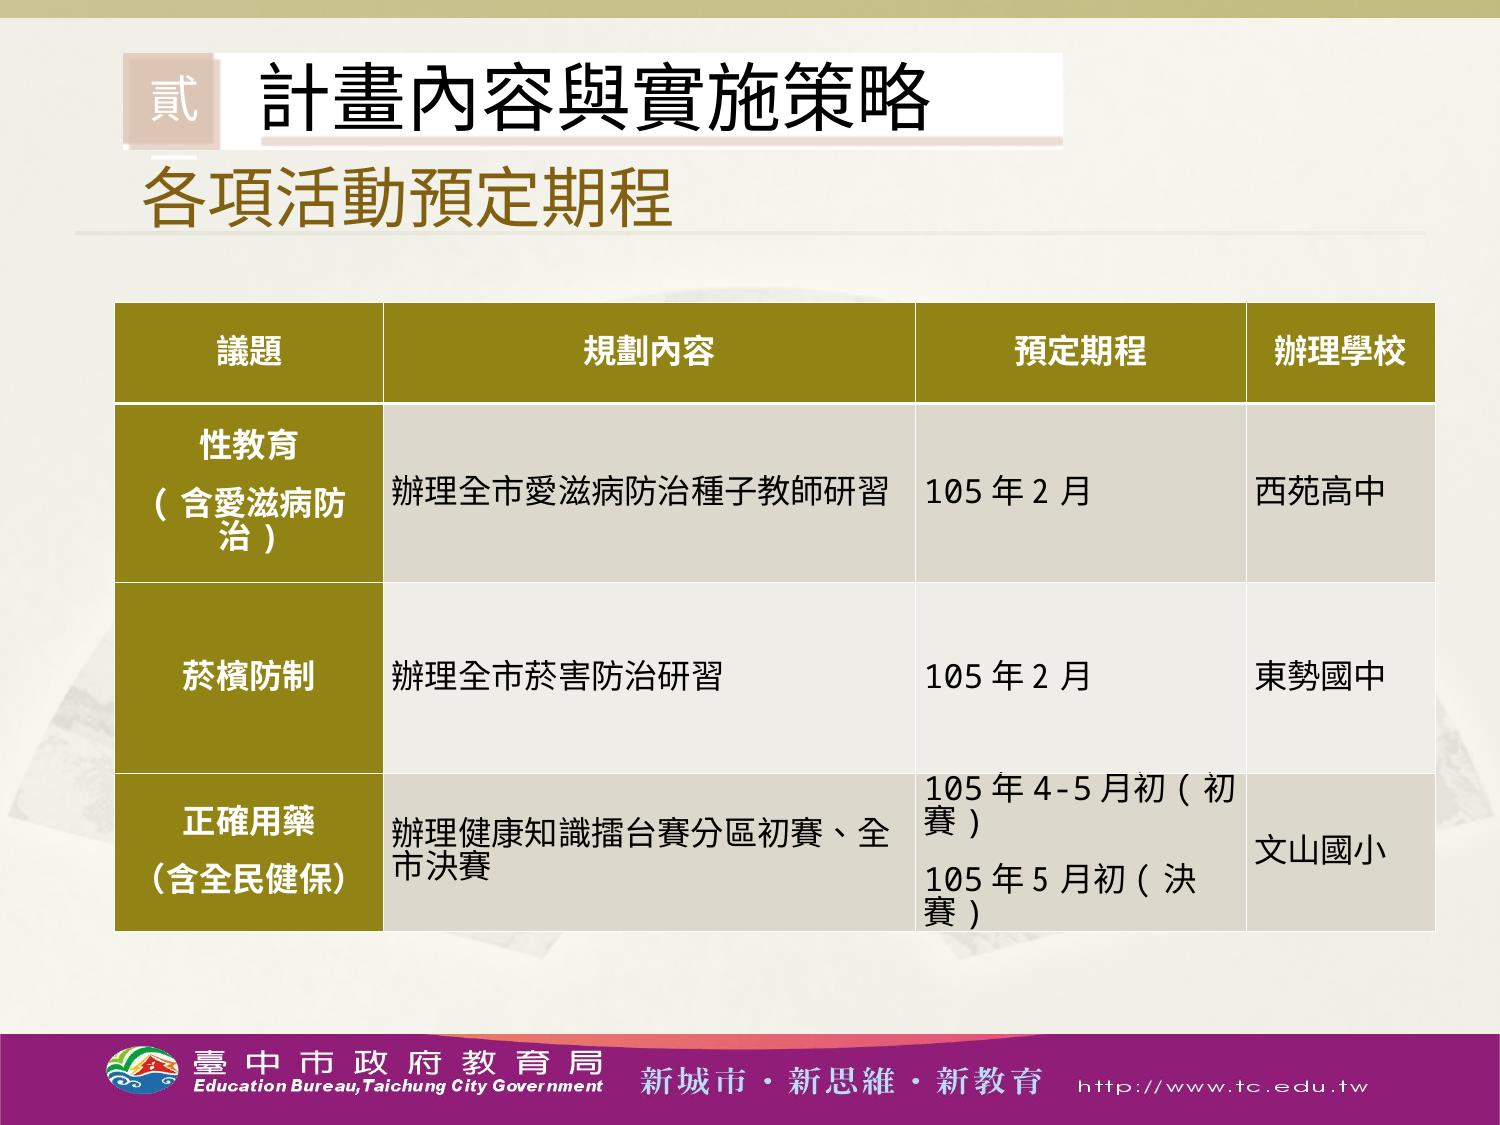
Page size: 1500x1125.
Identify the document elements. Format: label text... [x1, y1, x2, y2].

table_header 議題 [115, 303, 383, 402]
table_cell 正確用藥 （含全民健保） [115, 774, 383, 931]
table_cell 西苑高中 [1247, 405, 1435, 582]
table_cell 辦理健康知識擂台賽分區初賽、全市決賽 [384, 774, 915, 931]
table_header 辦理學校 [1247, 303, 1435, 402]
table_cell 文山國小 [1247, 774, 1435, 931]
table_cell 105年4-5月初(初賽) 105年5月初(決賽) [916, 774, 1246, 931]
text_box 貳一 [134, 60, 199, 196]
table_cell 菸檳防制 [115, 583, 383, 773]
table_cell 性教育 (含愛滋病防治) [115, 405, 383, 582]
table_cell 105年2月 [916, 405, 1246, 582]
table_header 規劃內容 [384, 303, 915, 402]
picture [0, 18, 1500, 1125]
list 各項活動預定期程 [76, 148, 1459, 1024]
table_header 預定期程 [916, 303, 1246, 402]
table_cell 105年2月 [916, 583, 1246, 773]
text_box 計畫內容與實施策略 [242, 42, 1377, 149]
table_cell 東勢國中 [1247, 583, 1435, 773]
table_cell 辦理全市愛滋病防治種子教師研習 [384, 405, 915, 582]
table_cell 辦理全市菸害防治研習 [384, 583, 915, 773]
